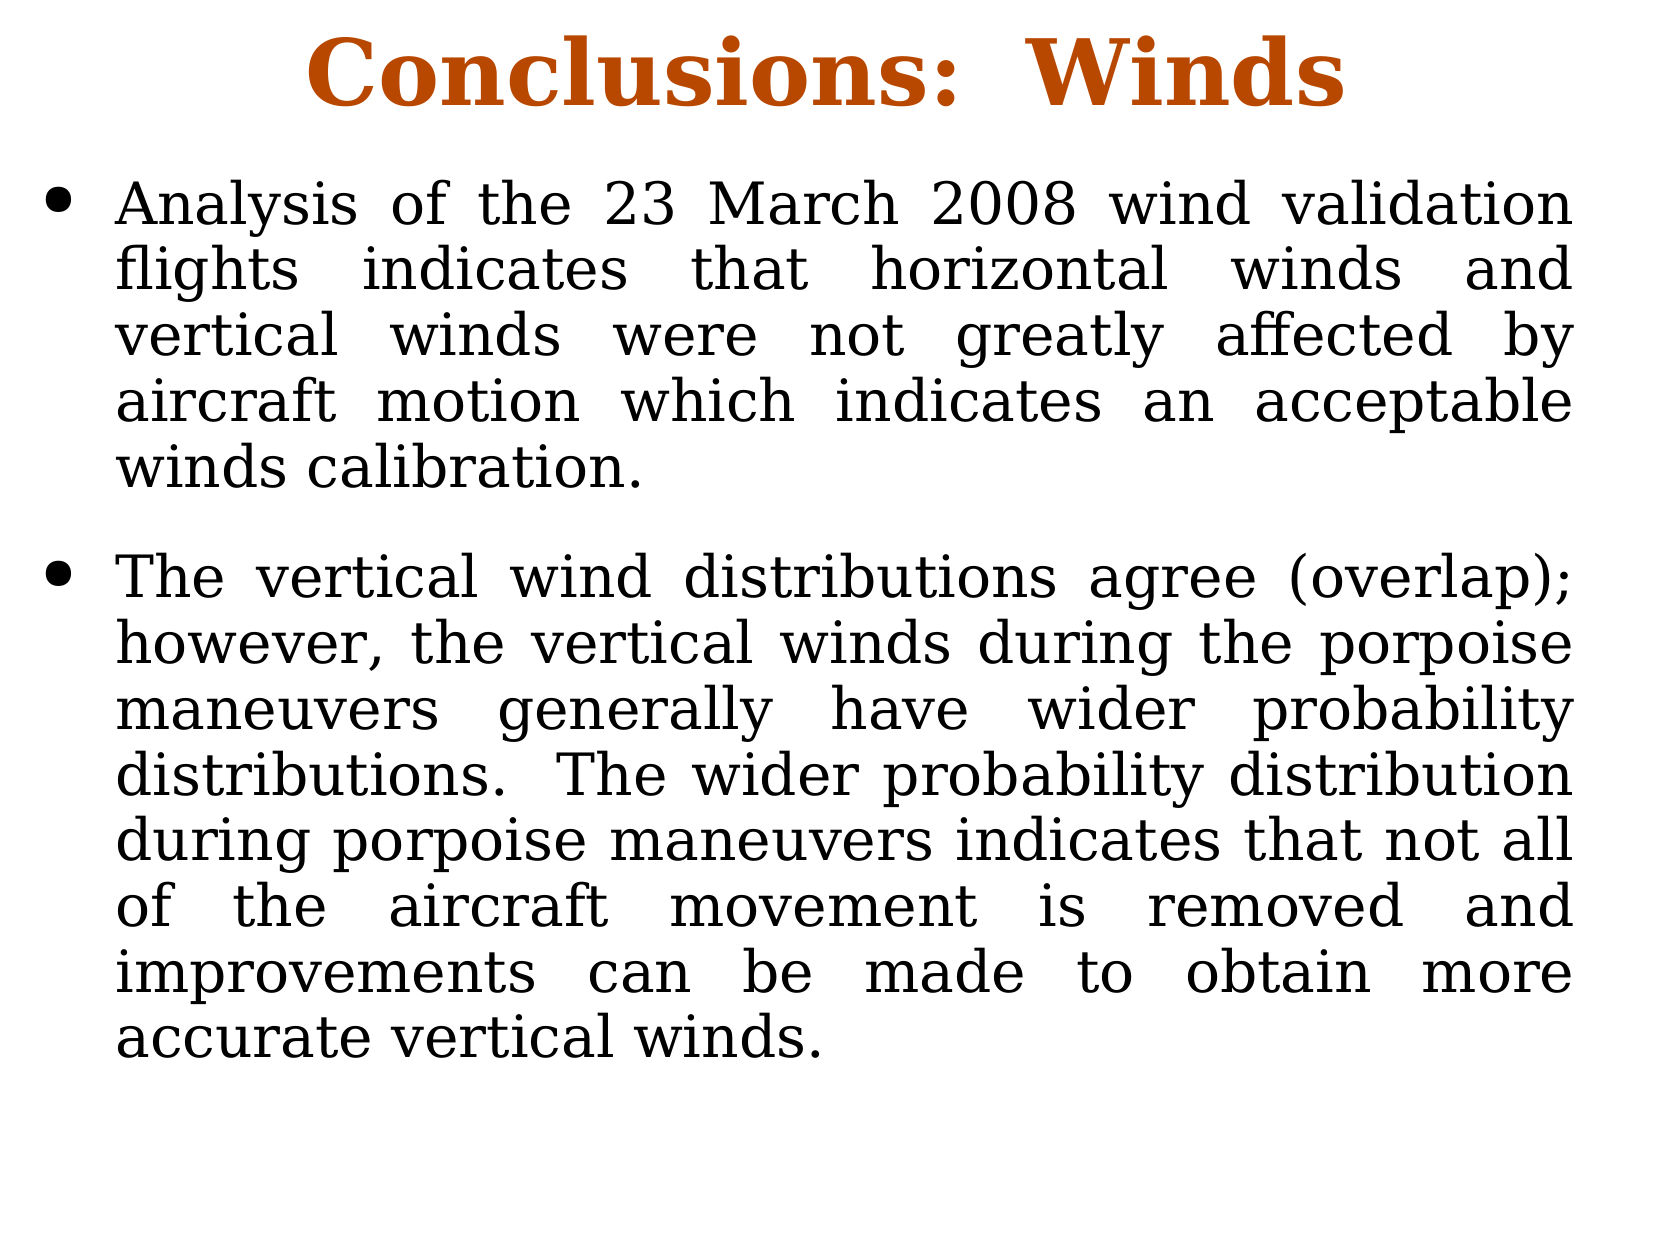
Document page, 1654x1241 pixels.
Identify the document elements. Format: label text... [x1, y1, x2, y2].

text_box Conclusions: Winds [0, 25, 1653, 124]
text_box Analysis of the 23 March 2008 wind validation flights indicates that horizontal winds and vertical winds were not greatly affected by aircraft motion which indicates an acceptable winds calibration. The vertical wind distributions agree (overlap); however, the vertical winds during the porpoise maneuvers generally have wider probability distributions. The wider probability distribution during porpoise maneuvers indicates that not all of the aircraft movement is removed and improvements can be made to obtain more accurate vertical winds. [5, 171, 1576, 1088]
